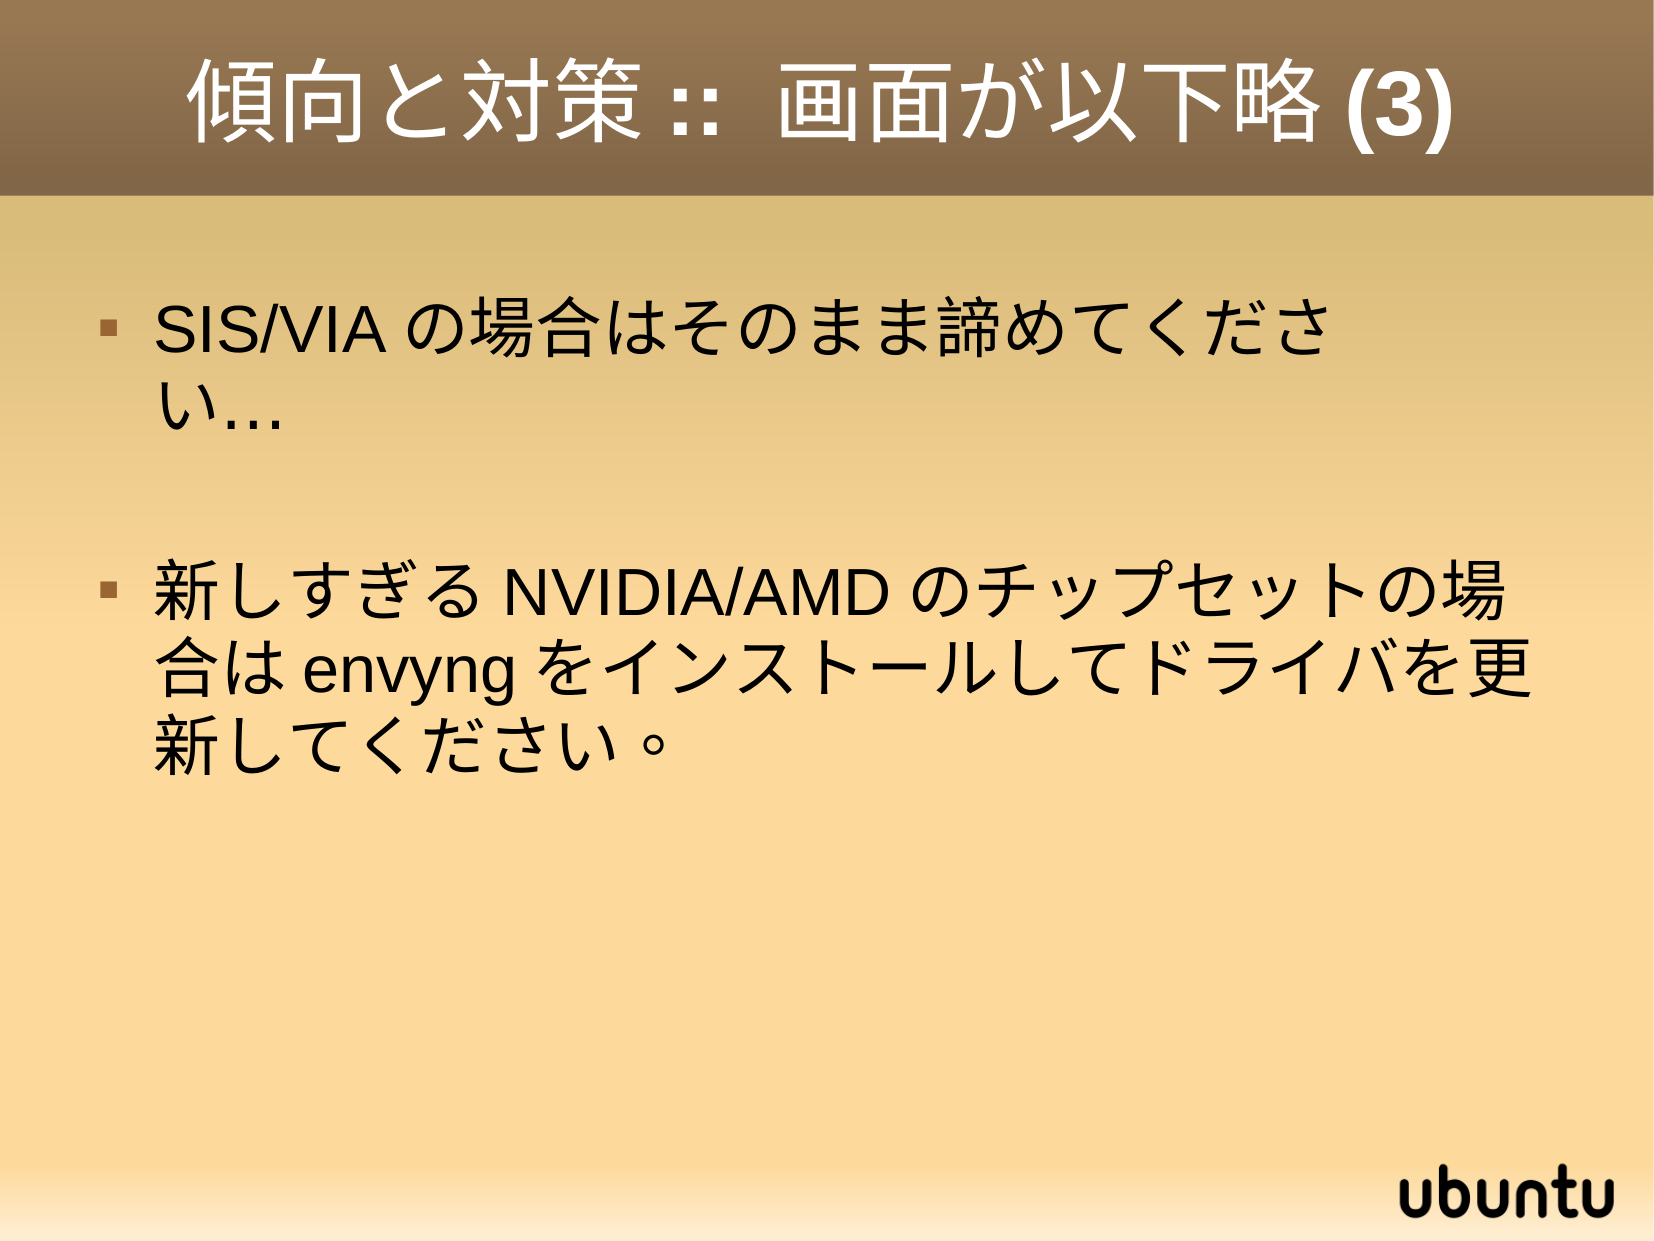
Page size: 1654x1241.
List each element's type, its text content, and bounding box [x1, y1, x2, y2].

picture [0, 0, 1654, 1241]
list SIS/VIAの場合はそのまま諦めてください… 新しすぎるNVIDIA/AMDのチップセットの場合はenvyngをインストールしてドライバを更新してください。 [82, 290, 1571, 1109]
title 傾向と対策:: 画面が以下略(3) [76, 0, 1565, 208]
